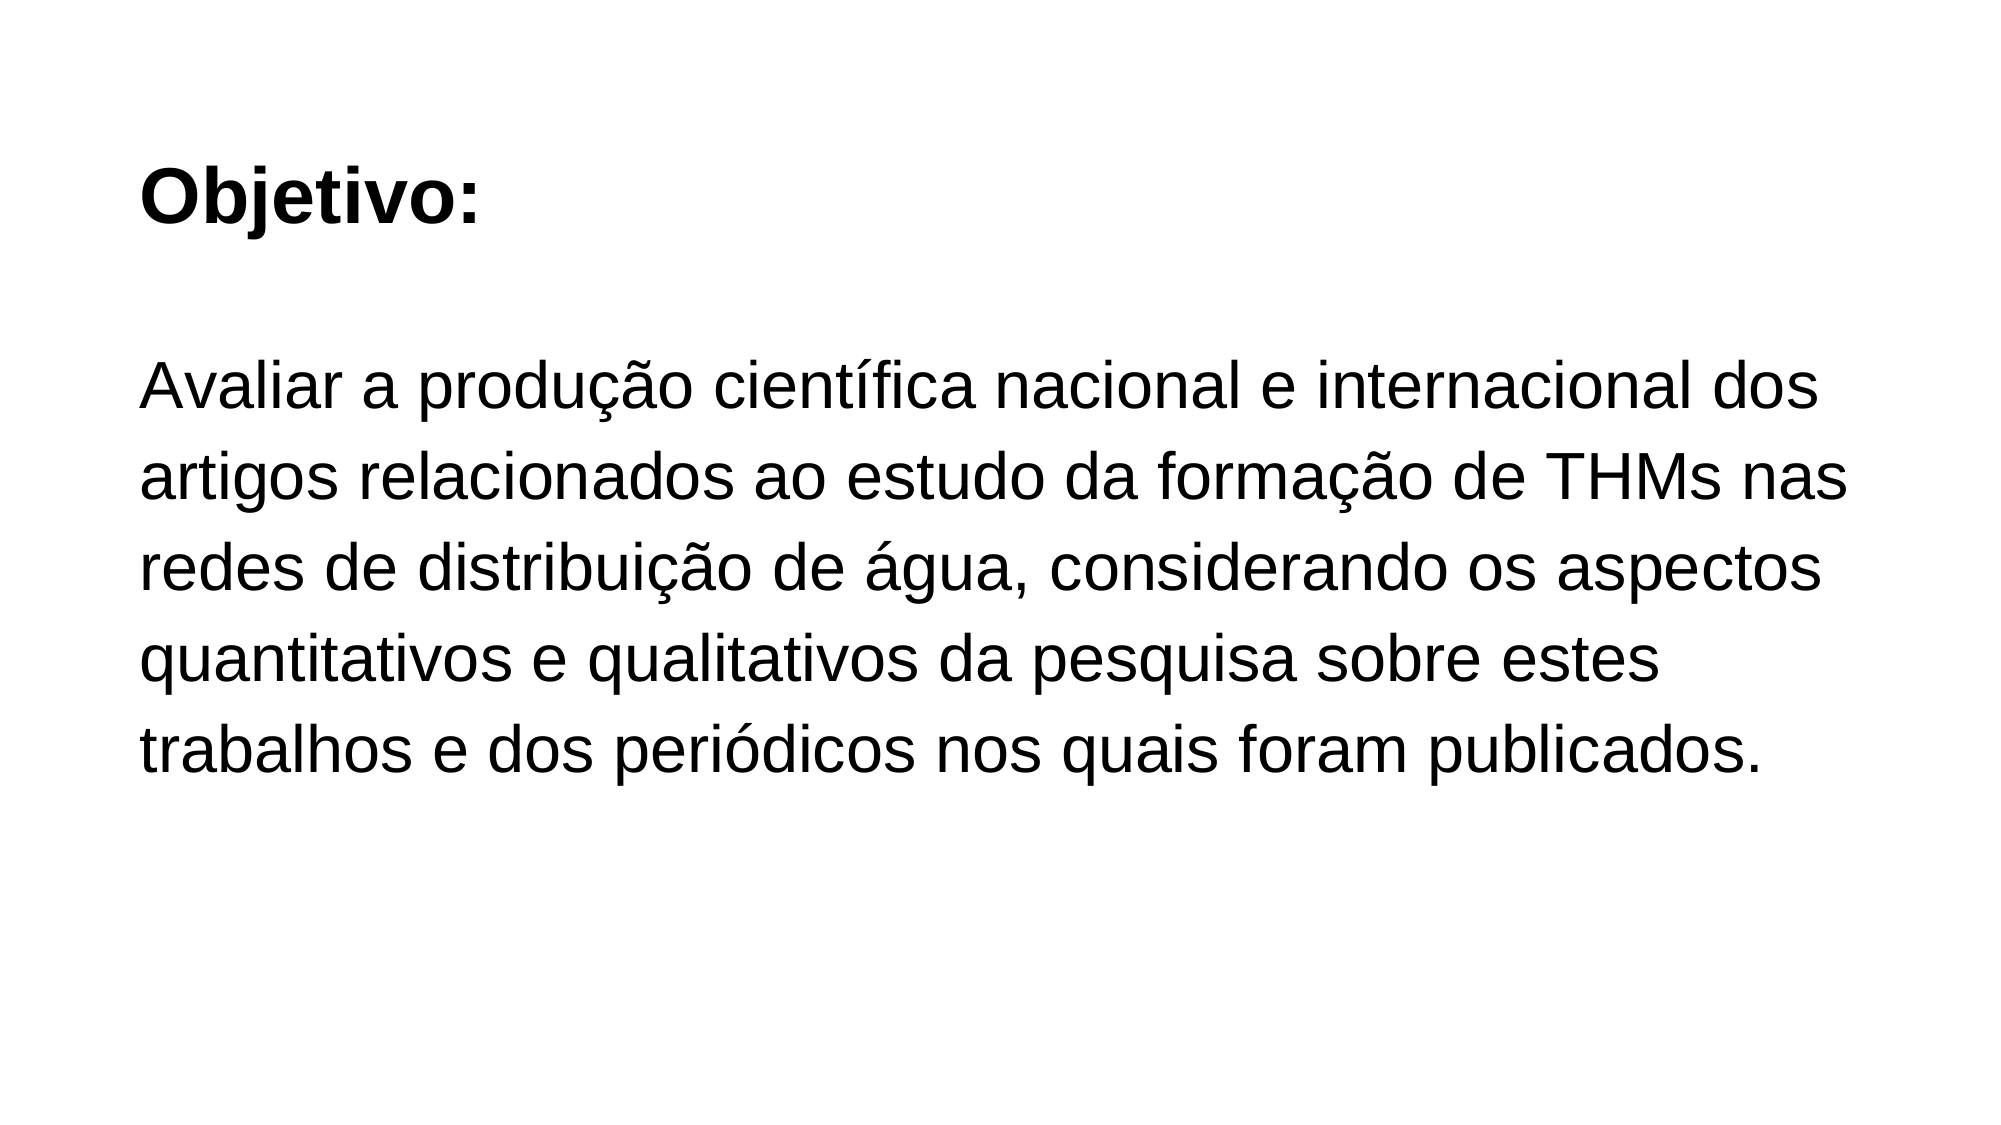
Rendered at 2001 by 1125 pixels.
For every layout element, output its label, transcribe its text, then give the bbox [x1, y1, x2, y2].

title Objetivo: Avaliar a produção científica nacional e internacional dos artigos relacionados ao estudo da formação de THMs nas redes de distribuição de água, considerando os aspectos quantitativos e qualitativos da pesquisa sobre estes trabalhos e dos periódicos nos quais foram publicados. [125, 123, 1913, 1022]
